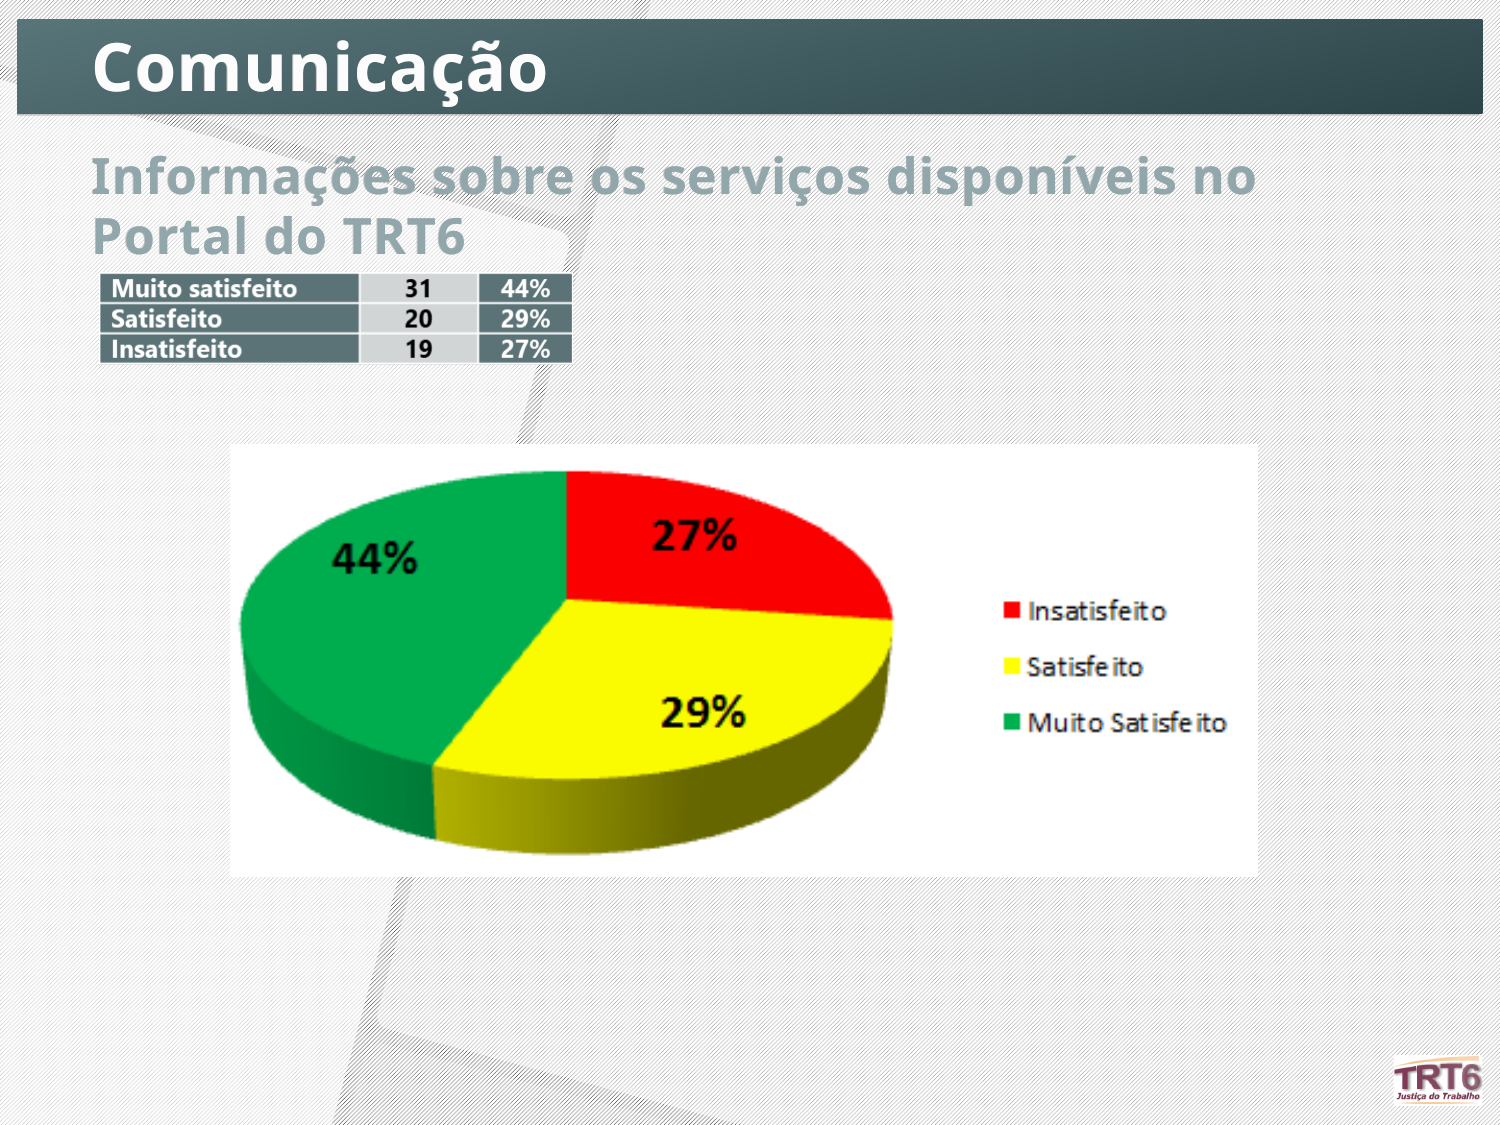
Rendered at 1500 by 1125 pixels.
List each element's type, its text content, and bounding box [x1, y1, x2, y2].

text_box [18, 19, 1482, 114]
picture [99, 264, 573, 378]
text_box Comunicação [77, 18, 1500, 113]
text_box Informações sobre os serviços disponíveis no Portal do TRT6 [77, 137, 1447, 272]
picture [230, 444, 1258, 877]
picture [1393, 1055, 1483, 1106]
